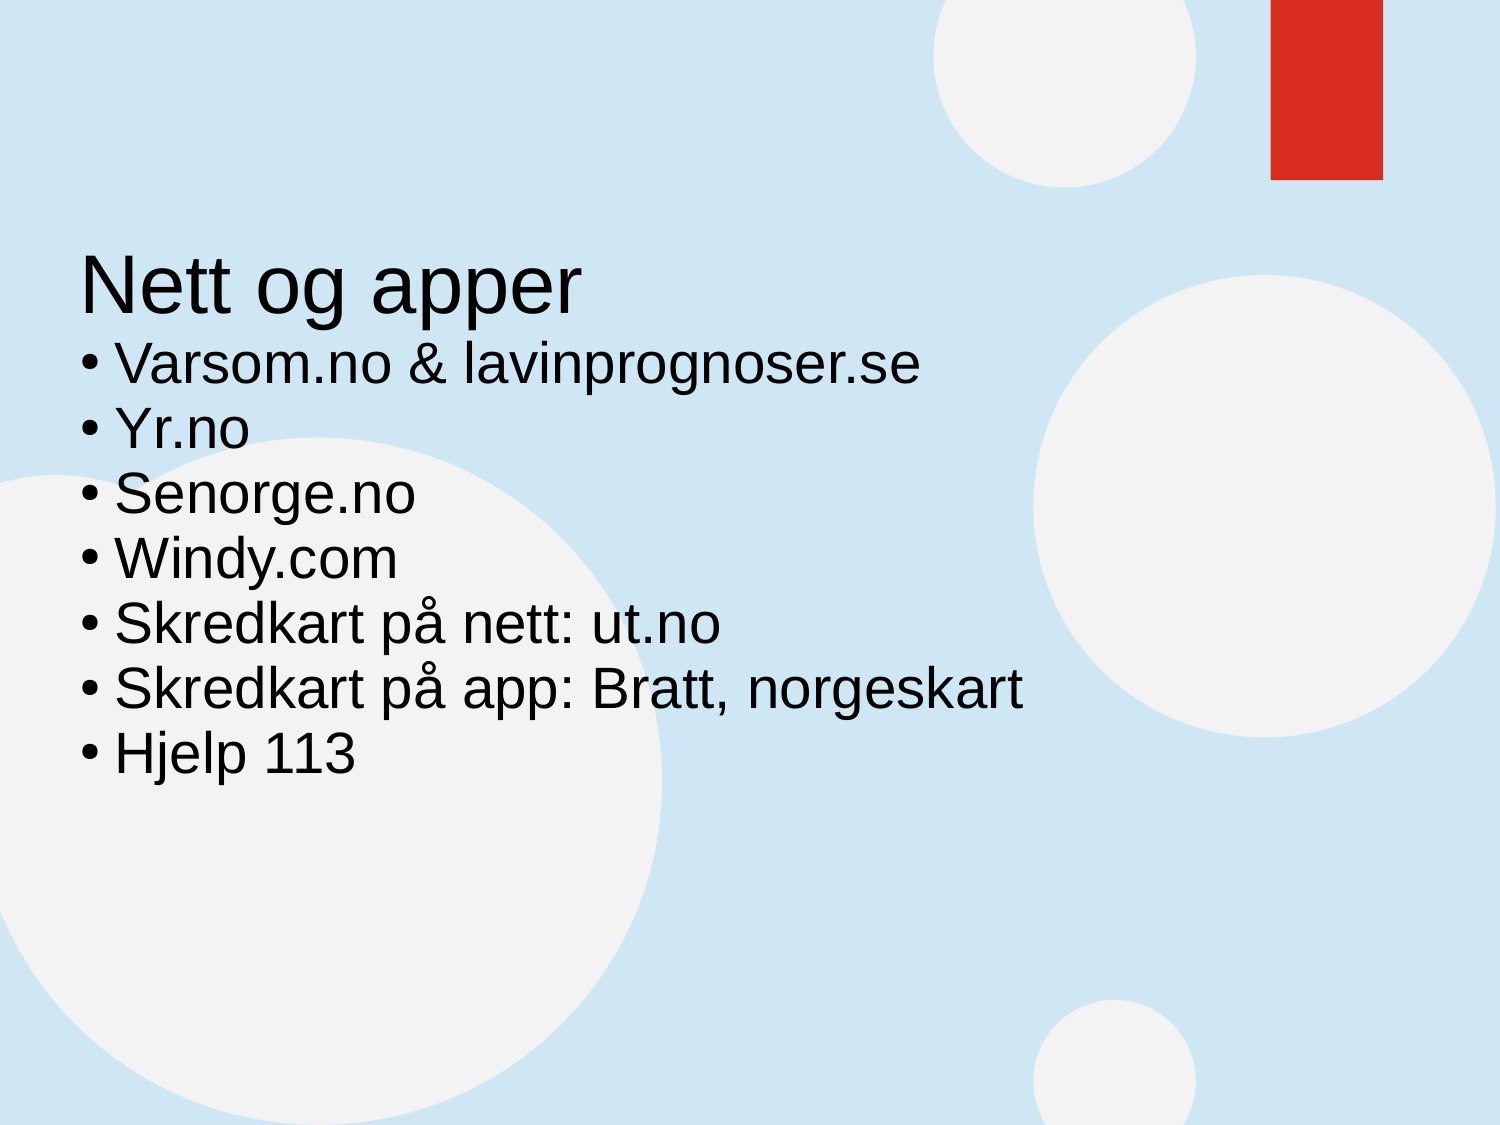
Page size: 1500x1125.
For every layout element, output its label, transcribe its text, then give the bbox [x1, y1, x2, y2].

subtitle Nett og apper Varsom.no & lavinprognoser.se Yr.no Senorge.no Windy.com Skredkart på nett: ut.no Skredkart på app: Bratt, norgeskart Hjelp 113 [79, 74, 1237, 1025]
